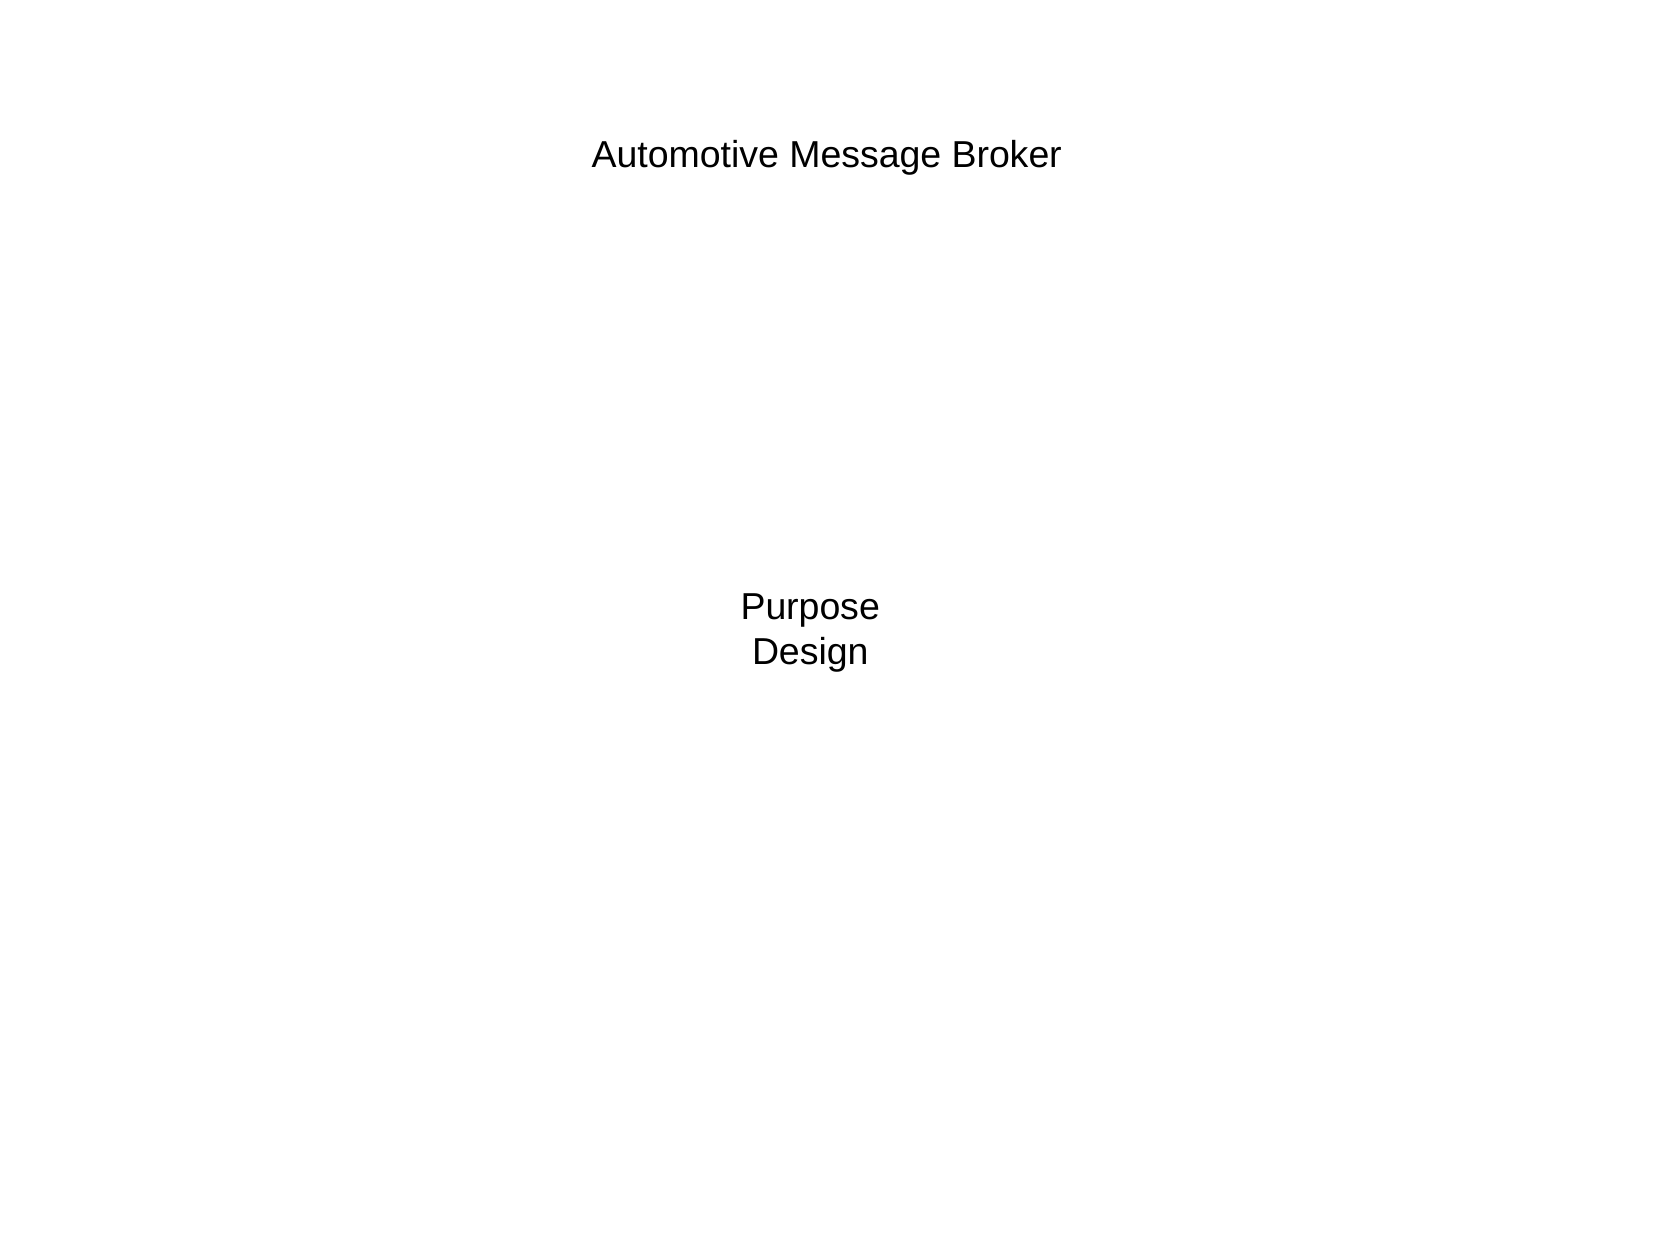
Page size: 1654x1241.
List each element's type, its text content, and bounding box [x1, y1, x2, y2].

text_box Purpose Design [82, 290, 1538, 1010]
text_box Automotive Message Broker [82, 49, 1571, 257]
